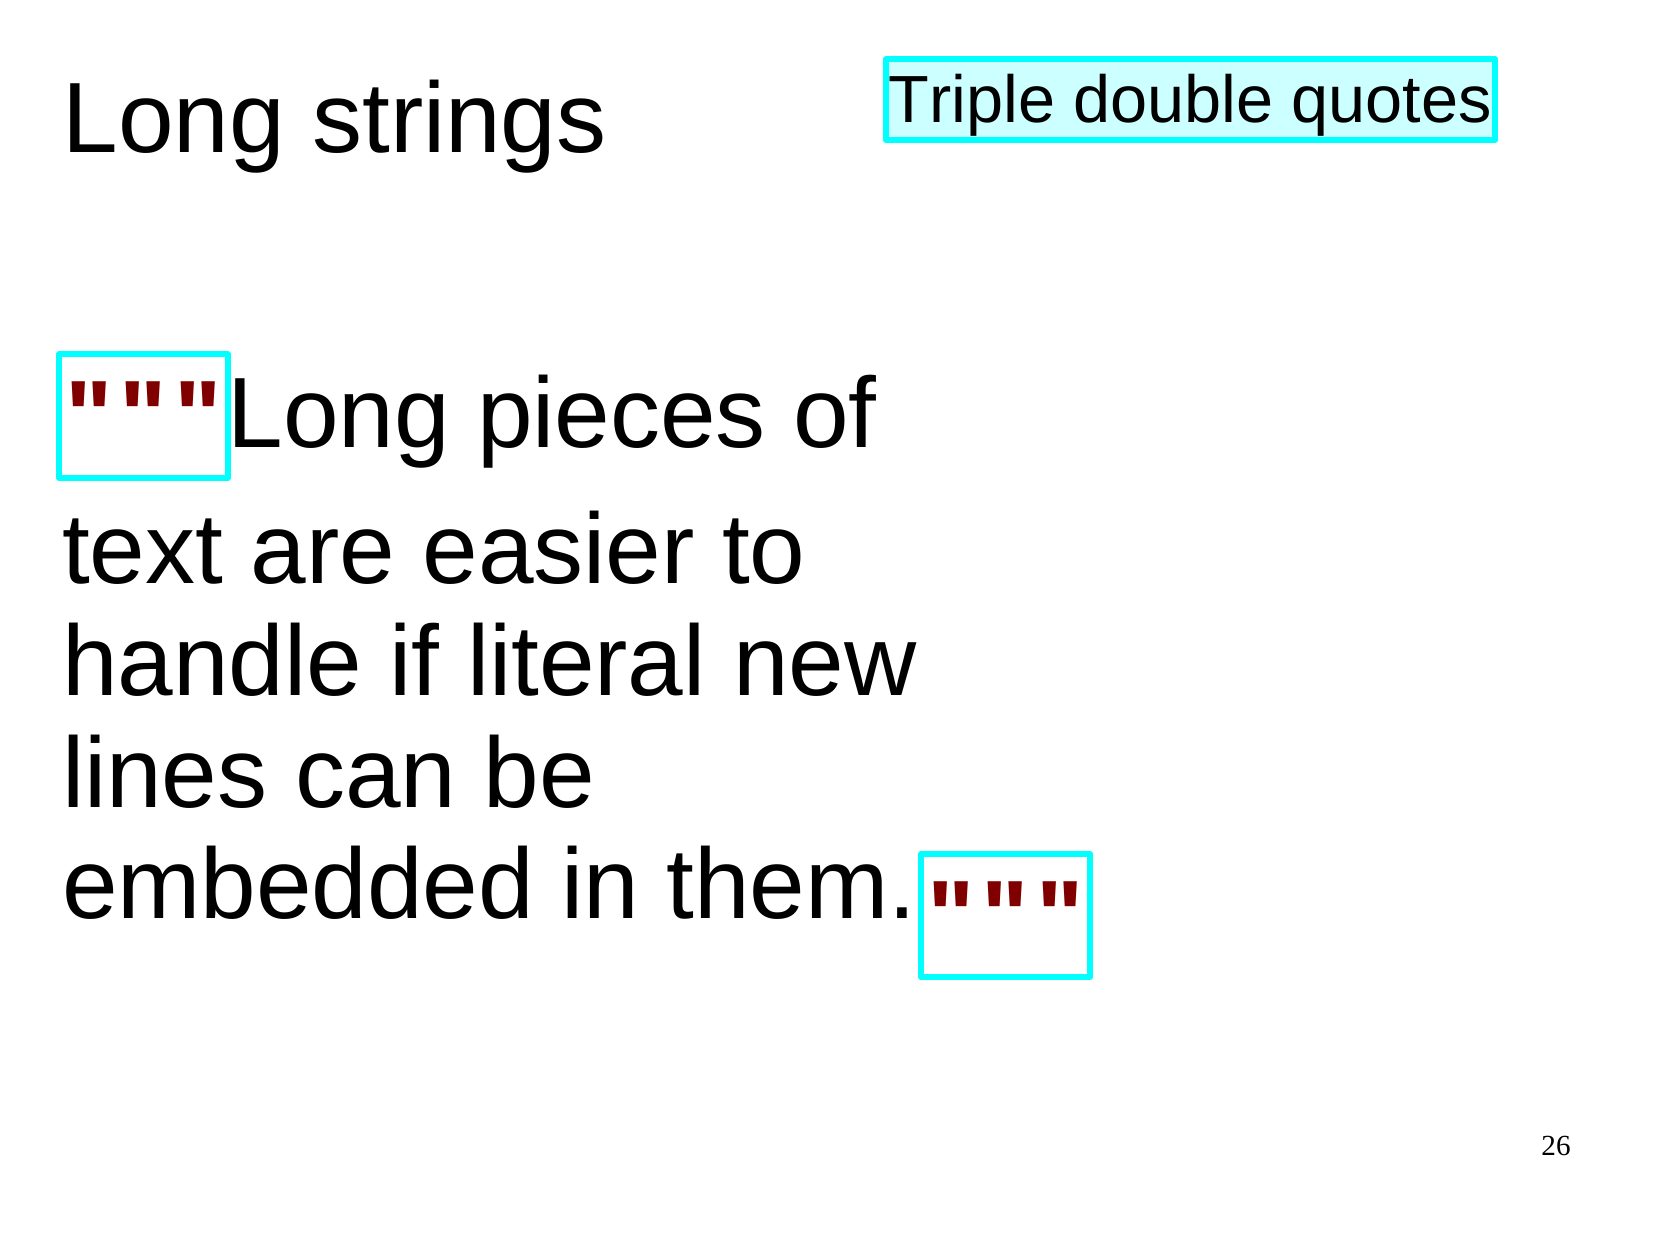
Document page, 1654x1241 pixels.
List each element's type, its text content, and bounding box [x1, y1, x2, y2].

text_box text are easier to handle if literal new lines can be embedded in them. [59, 490, 921, 944]
text_box Triple double quotes [885, 59, 1496, 140]
text_box Long pieces of [231, 354, 881, 473]
text_box " " " [921, 853, 1090, 978]
text_box Long strings [59, 59, 610, 177]
text_box " " " [59, 354, 228, 479]
